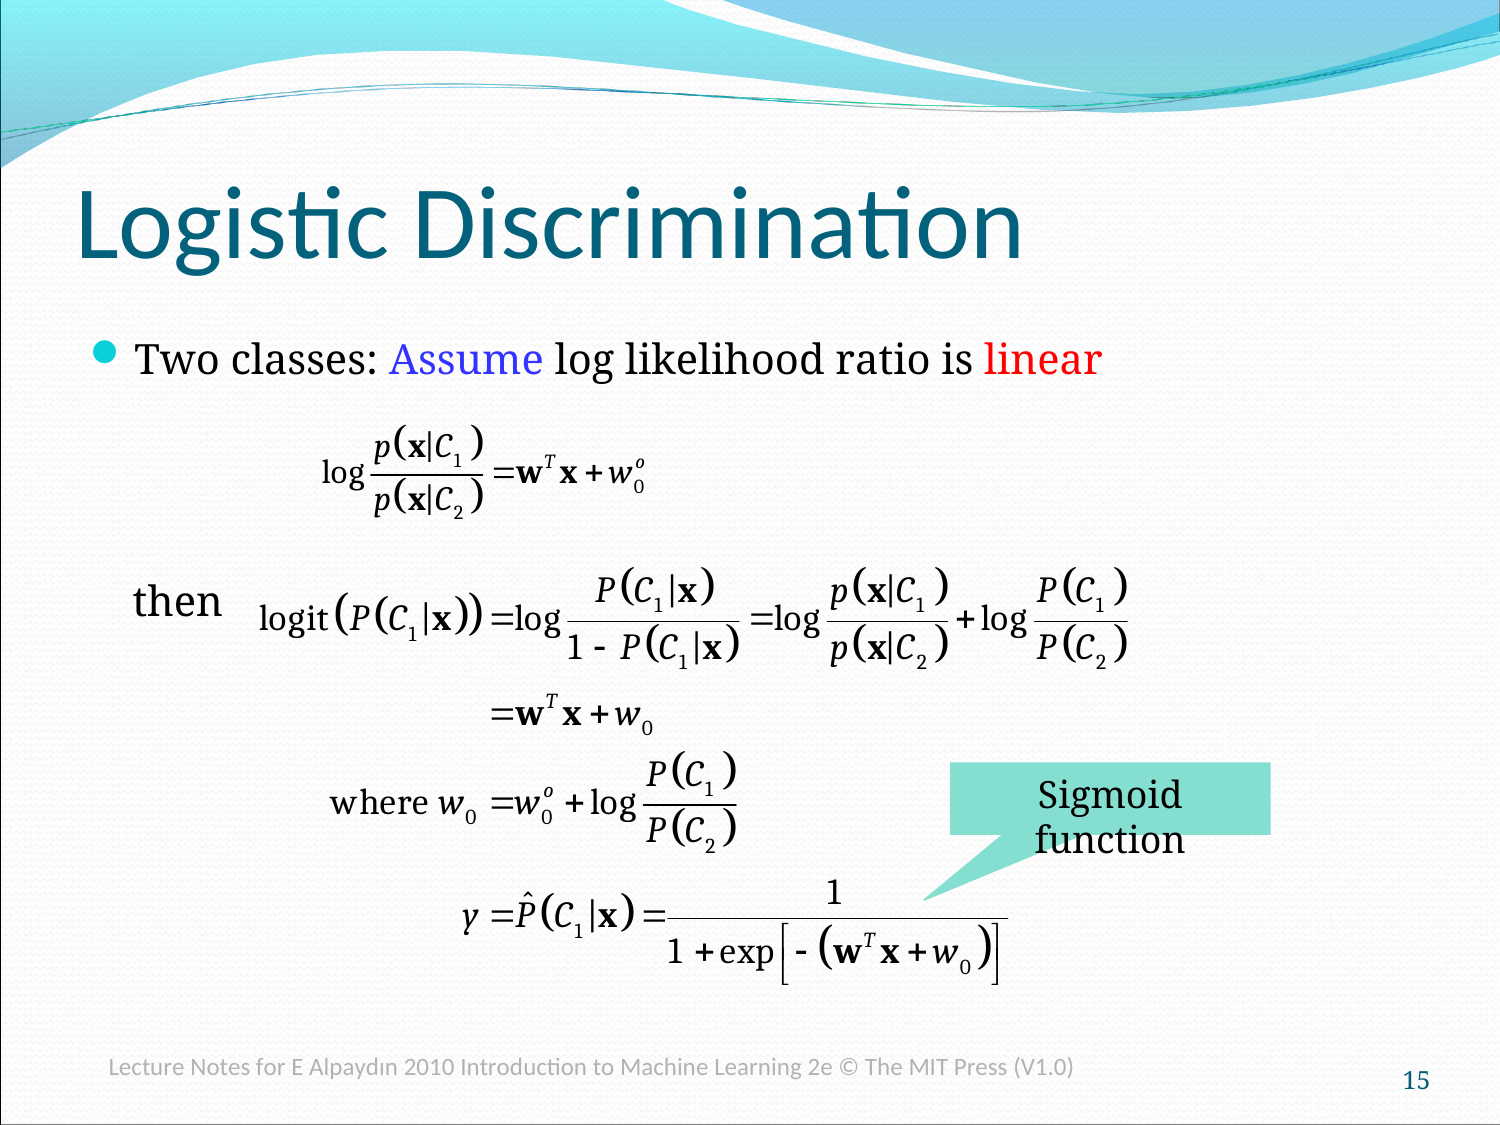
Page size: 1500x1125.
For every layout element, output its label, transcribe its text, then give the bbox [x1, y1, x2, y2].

text_box <number> [1080, 1023, 1431, 1099]
picture [0, 0, 1500, 1125]
text_box Sigmoid function [923, 763, 1270, 901]
text_box Two classes: Assume log likelihood ratio is linear then [75, 324, 1400, 963]
text_box Lecture Notes for E Alpaydın 2010 Introduction to Machine Learning 2e © The MIT Press (V1.0) [93, 1042, 1254, 1103]
chart [253, 562, 1136, 993]
text_box Logistic Discrimination [75, 74, 1426, 279]
chart [1056, 843, 1064, 851]
chart [316, 420, 652, 533]
